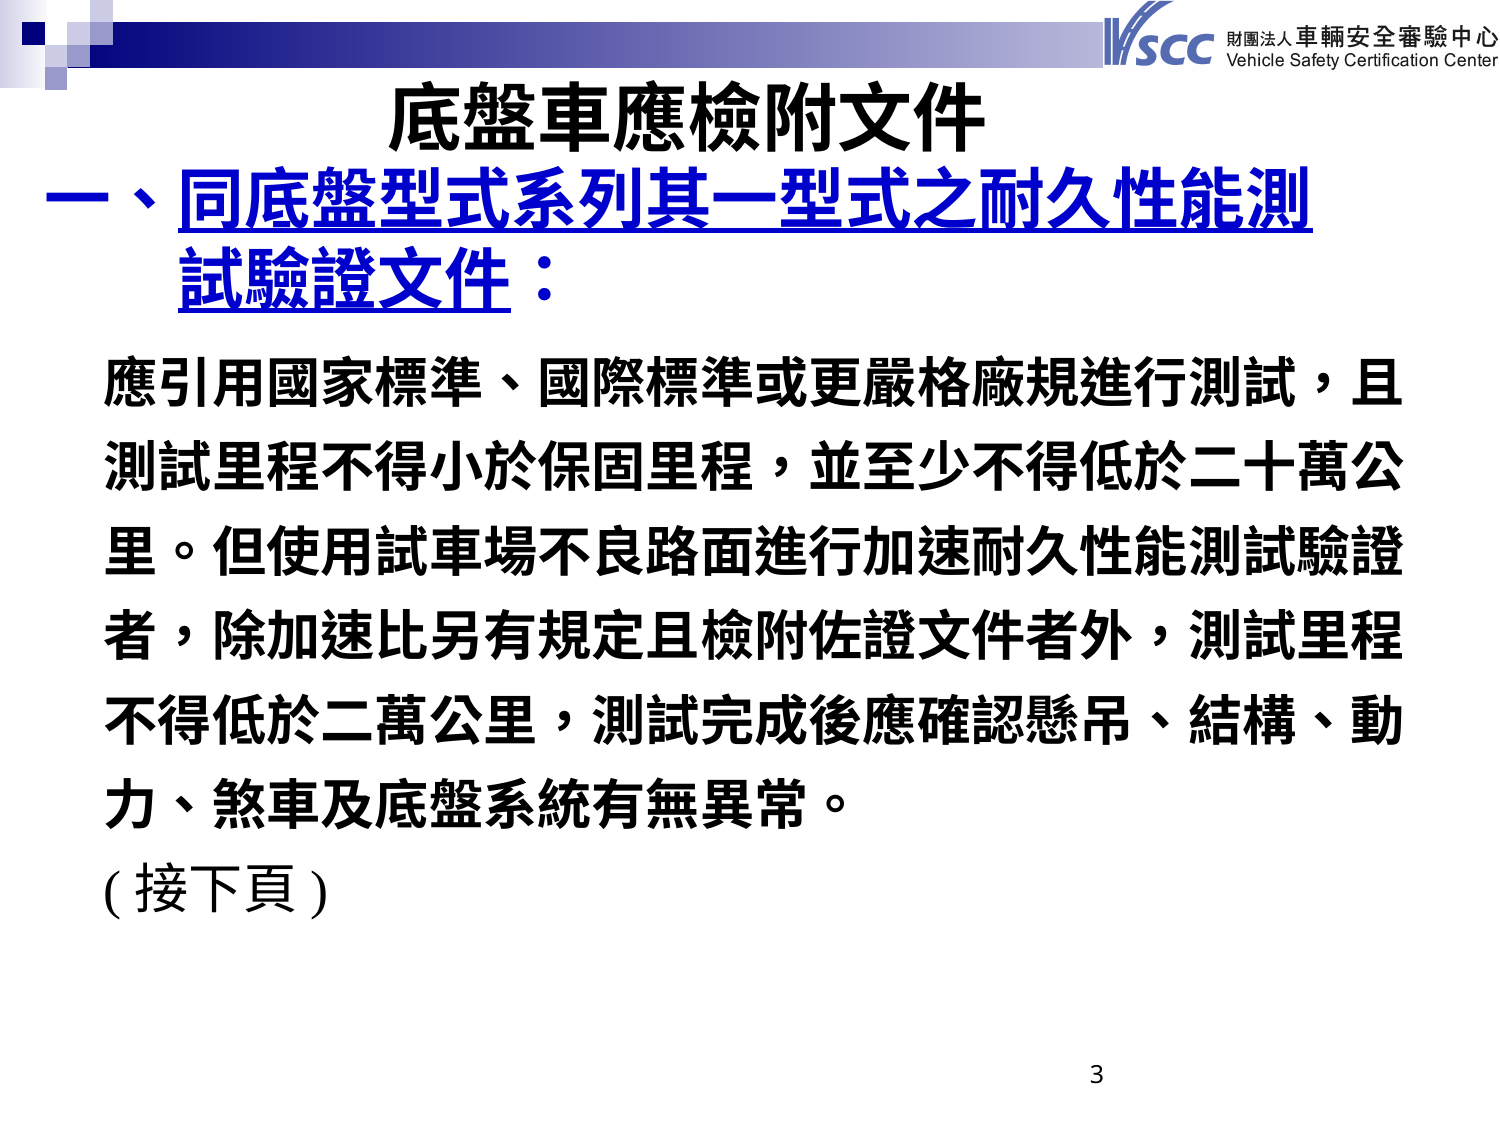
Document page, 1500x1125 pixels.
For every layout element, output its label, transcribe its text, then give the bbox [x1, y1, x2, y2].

title 底盤車應檢附文件 [372, 54, 1211, 148]
text_box 一、同底盤型式系列其一型式之耐久性能測試驗證文件： [29, 148, 1329, 324]
text_box 應引用國家標準、國際標準或更嚴格廠規進行測試，且測試里程不得小於保固里程，並至少不得低於二十萬公里。但使用試車場不良路面進行加速耐久性能測試驗證者，除加速比另有規定且檢附佐證文件者外，測試里程不得低於二萬公里，測試完成後應確認懸吊、結構、動力、煞車及底盤系統有無異常。 (接下頁) [89, 321, 1459, 927]
text_box [1074, 1025, 1426, 1101]
